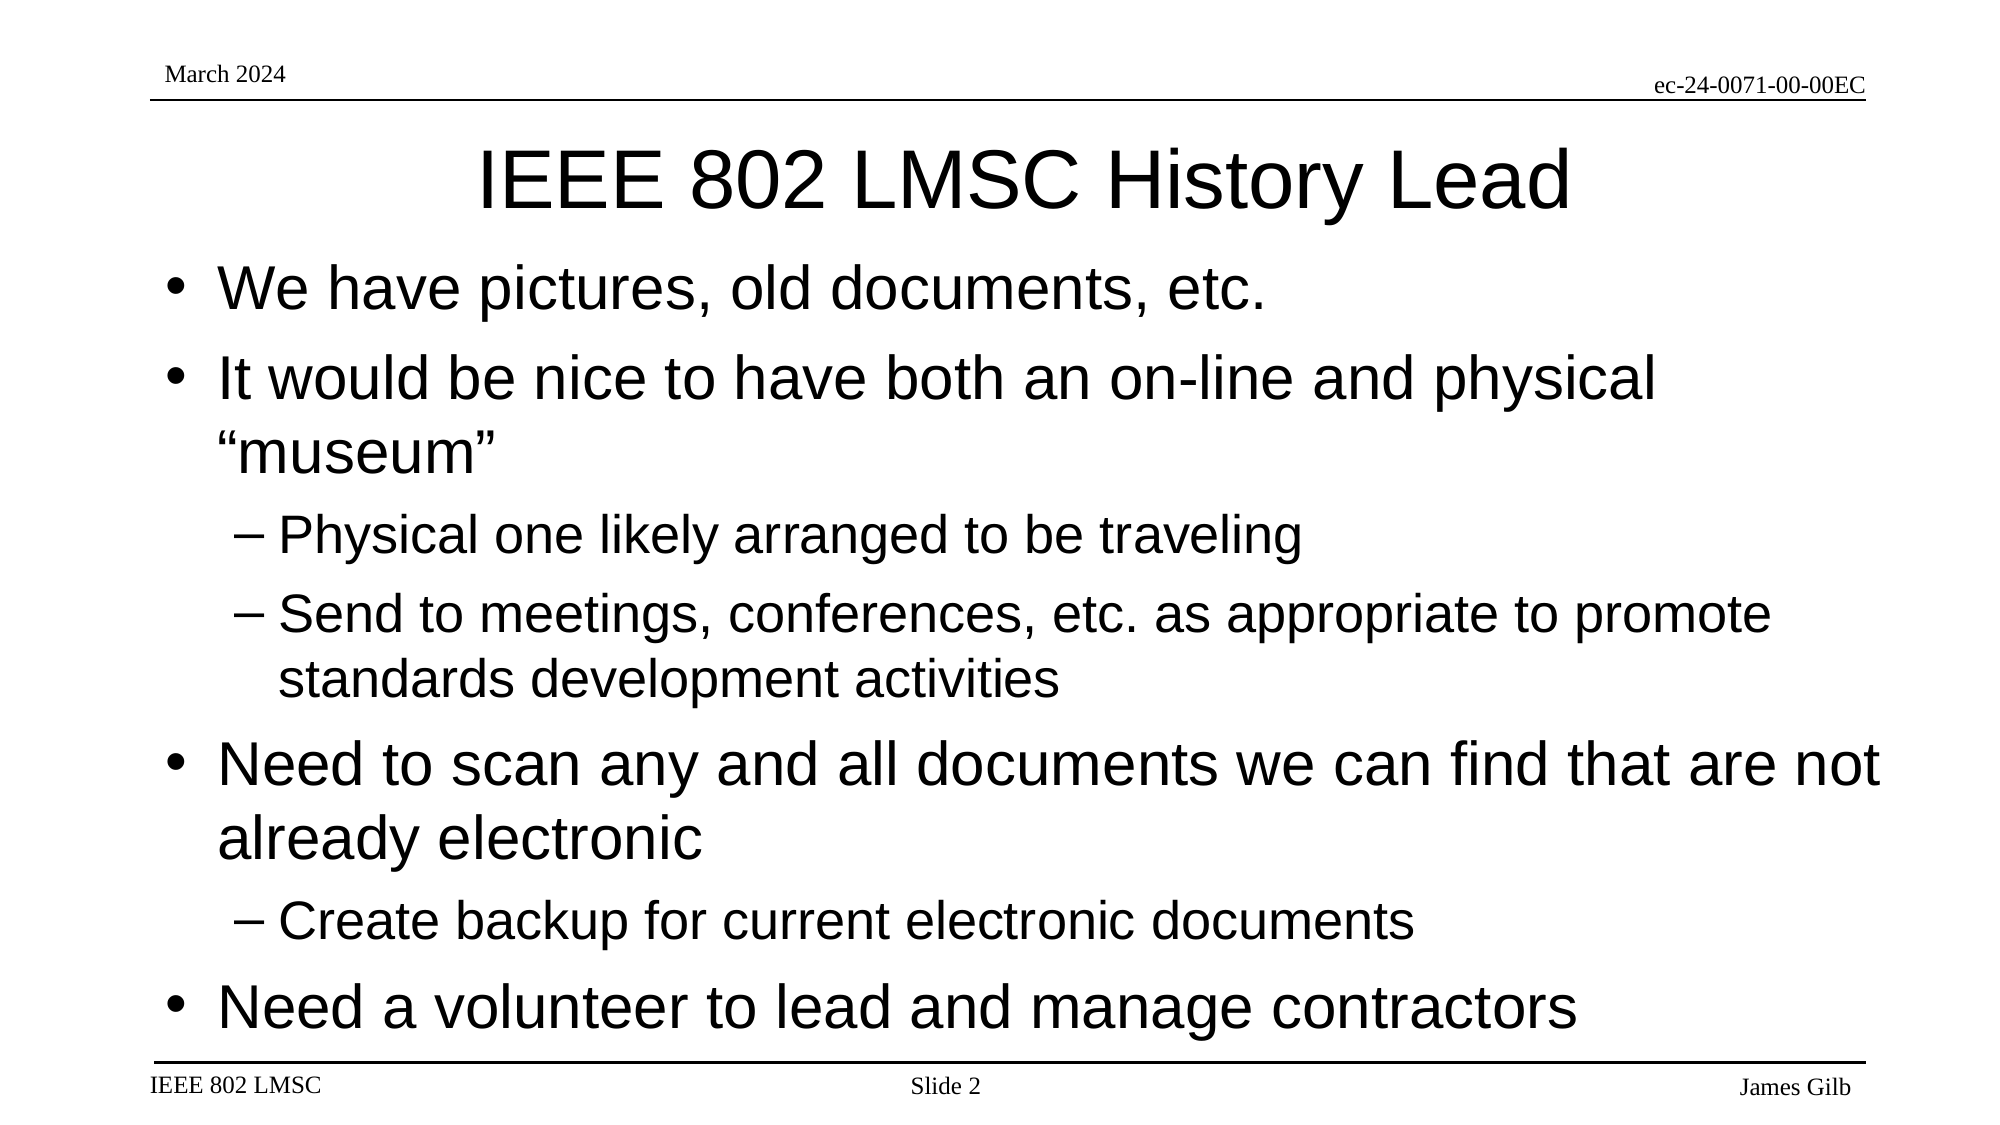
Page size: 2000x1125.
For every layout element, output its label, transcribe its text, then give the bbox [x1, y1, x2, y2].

list We have pictures, old documents, etc. It would be nice to have both an on-line and physical “museum” Physical one likely arranged to be traveling Send to meetings, conferences, etc. as appropriate to promote standards development activities Need to scan any and all documents we can find that are not already electronic Create backup for current electronic documents Need a volunteer to lead and manage contractors [150, 239, 1900, 1051]
title IEEE 802 LMSC History Lead [149, 112, 1900, 238]
